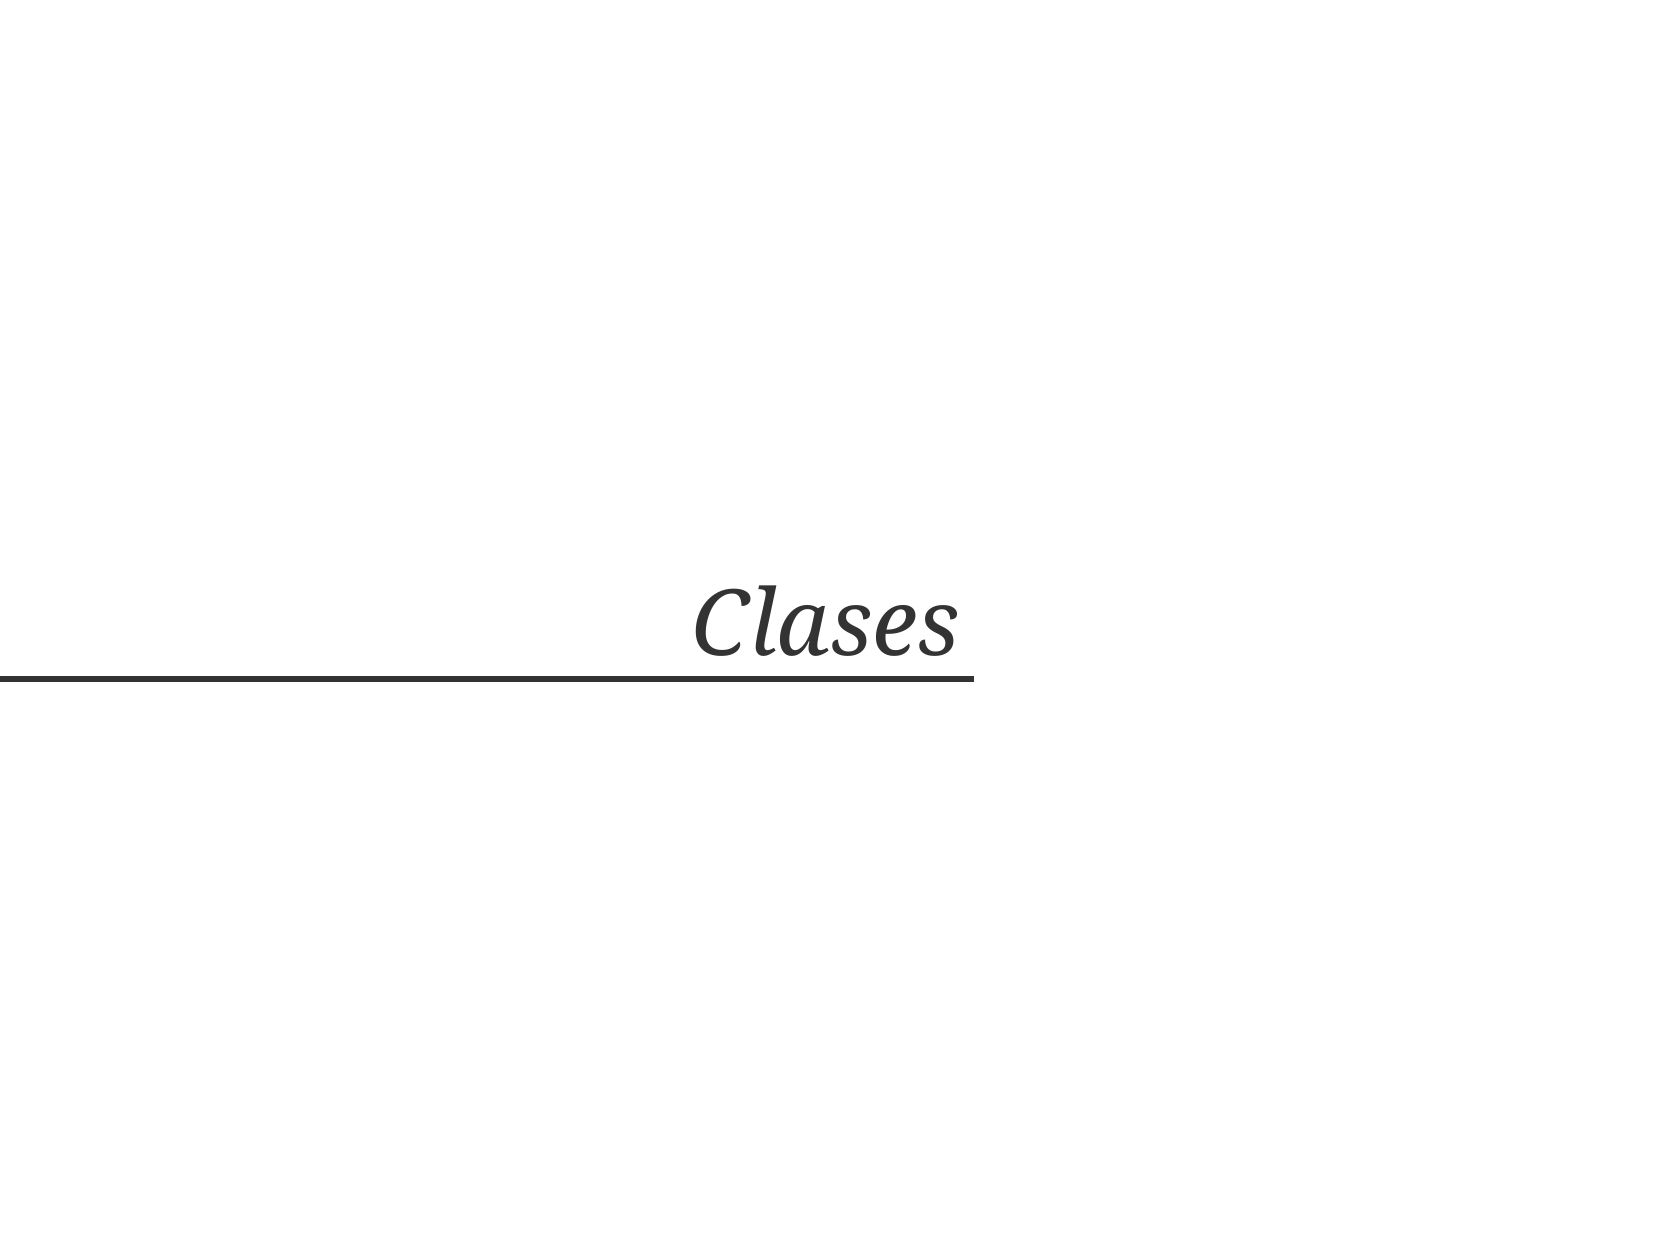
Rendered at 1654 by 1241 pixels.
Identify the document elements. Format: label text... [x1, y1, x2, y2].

text_box Clases [0, 0, 1654, 1241]
